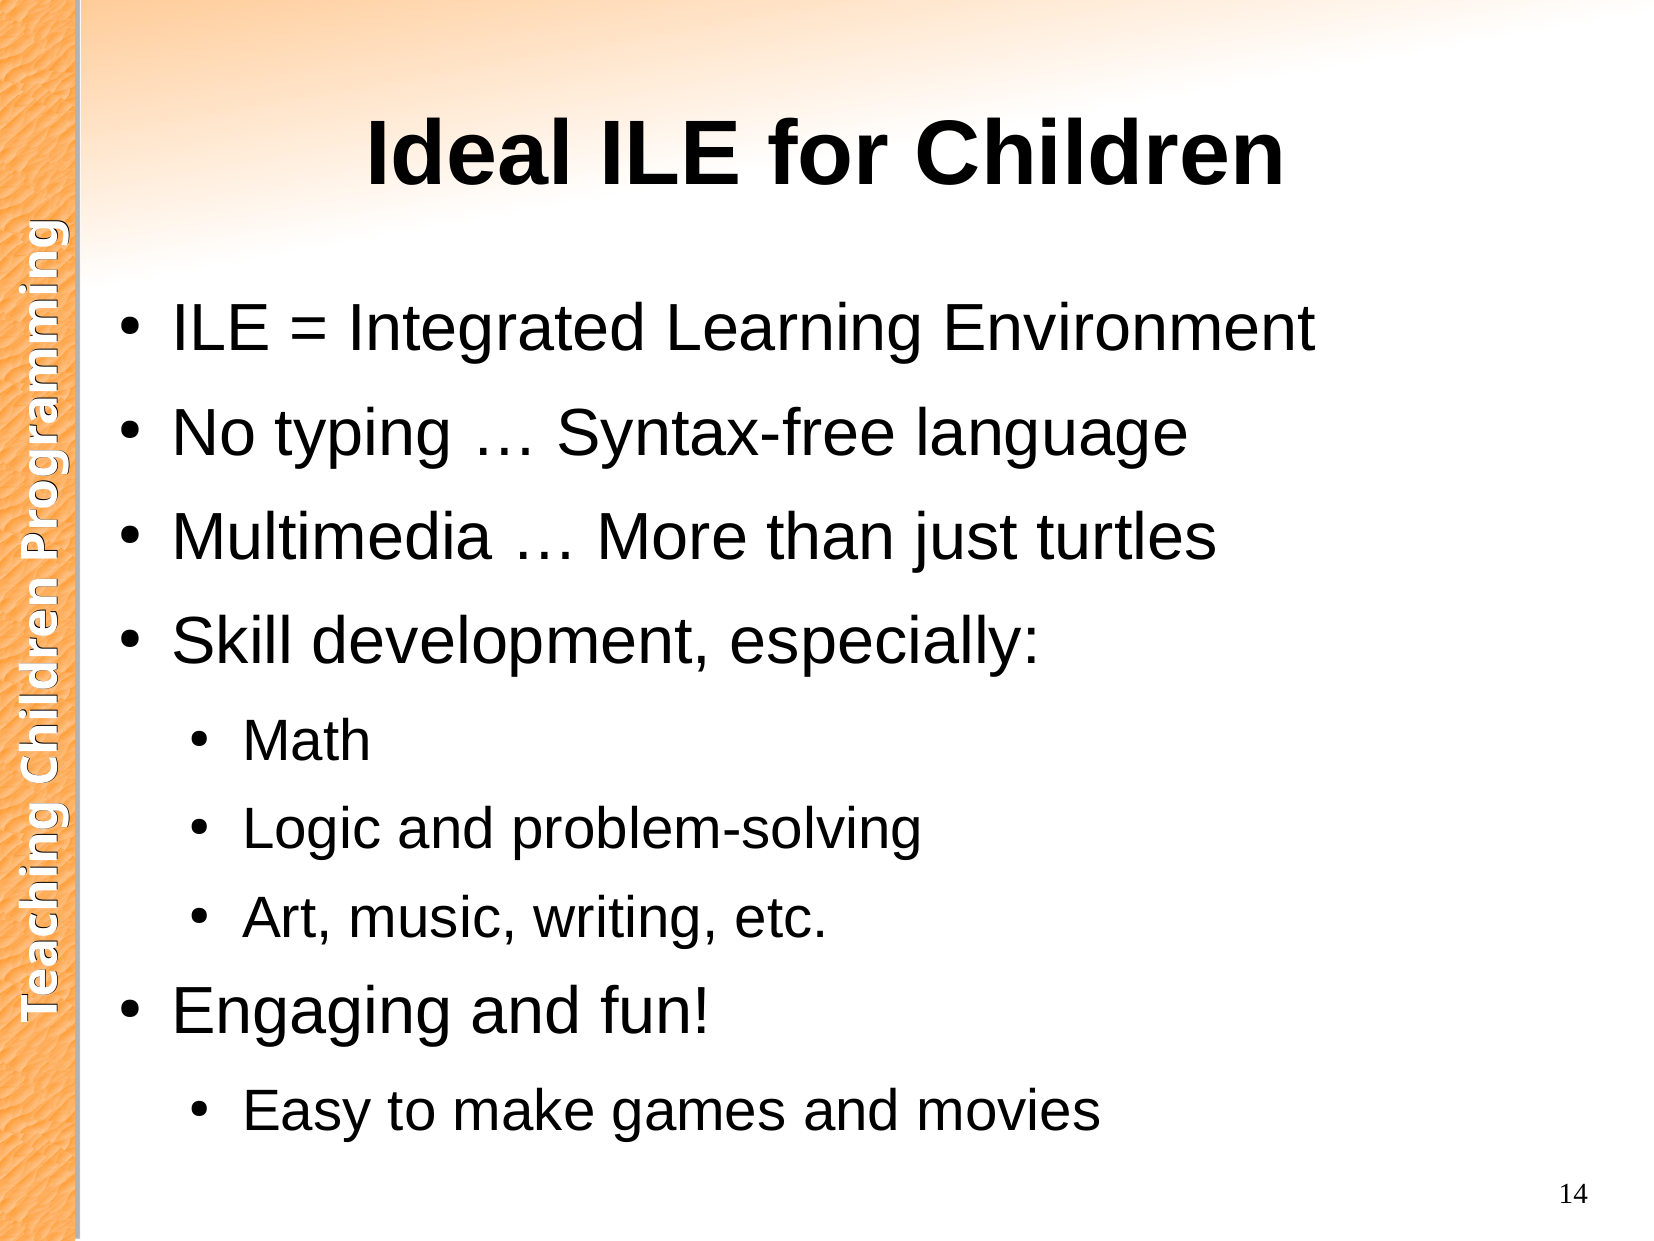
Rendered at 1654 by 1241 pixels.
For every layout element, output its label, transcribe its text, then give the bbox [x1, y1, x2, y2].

picture [0, 0, 75, 1241]
list ILE = Integrated Learning Environment No typing … Syntax-free language Multimedia … More than just turtles Skill development, especially: Math Logic and problem-solving Art, music, writing, etc. Engaging and fun! Easy to make games and movies [100, 290, 1588, 1142]
title Ideal ILE for Children [82, 49, 1571, 257]
